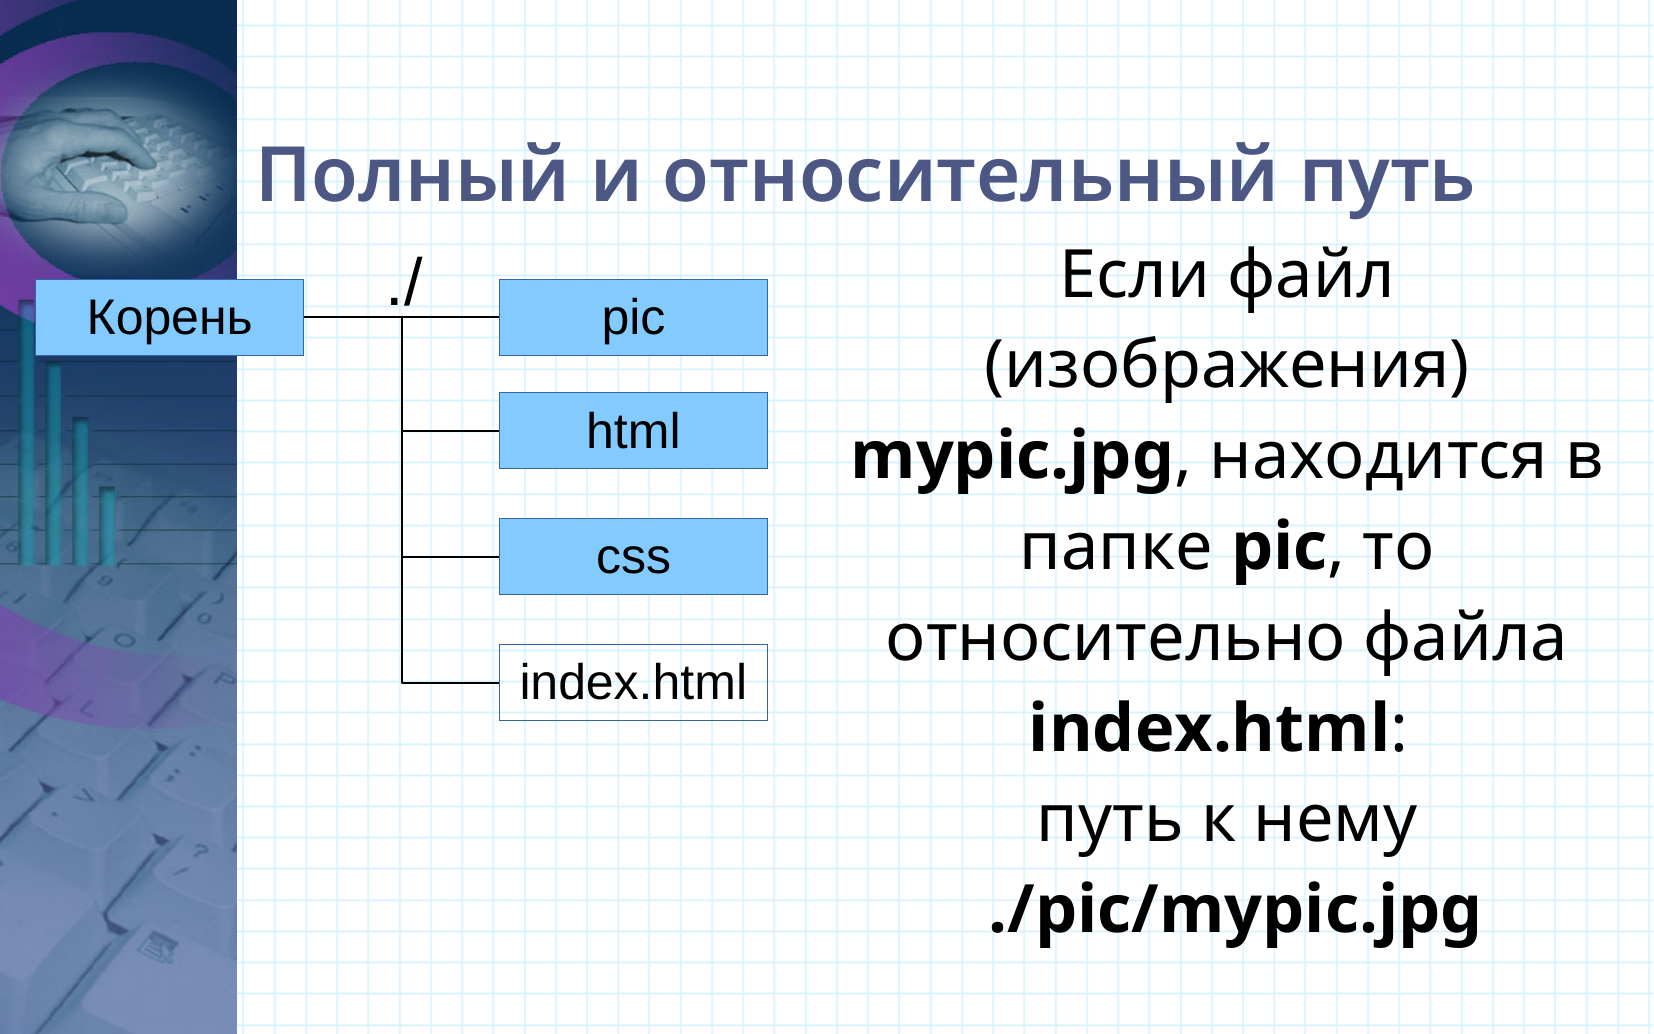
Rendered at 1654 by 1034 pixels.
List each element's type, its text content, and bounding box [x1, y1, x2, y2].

subtitle Если файл (изображения) mypic.jpg, находится в папке pic, то относительно файла index.html: путь к нему ./pic/mypic.jpg [791, 188, 1629, 990]
text_box css [499, 518, 768, 595]
text_box pic [499, 279, 768, 356]
text_box html [499, 392, 768, 469]
picture [0, 0, 1654, 1034]
text_box index.html [499, 644, 768, 721]
title Полный и относительный путь [254, 85, 1640, 259]
text_box Корень [35, 279, 304, 356]
text_box ./ [370, 237, 438, 328]
